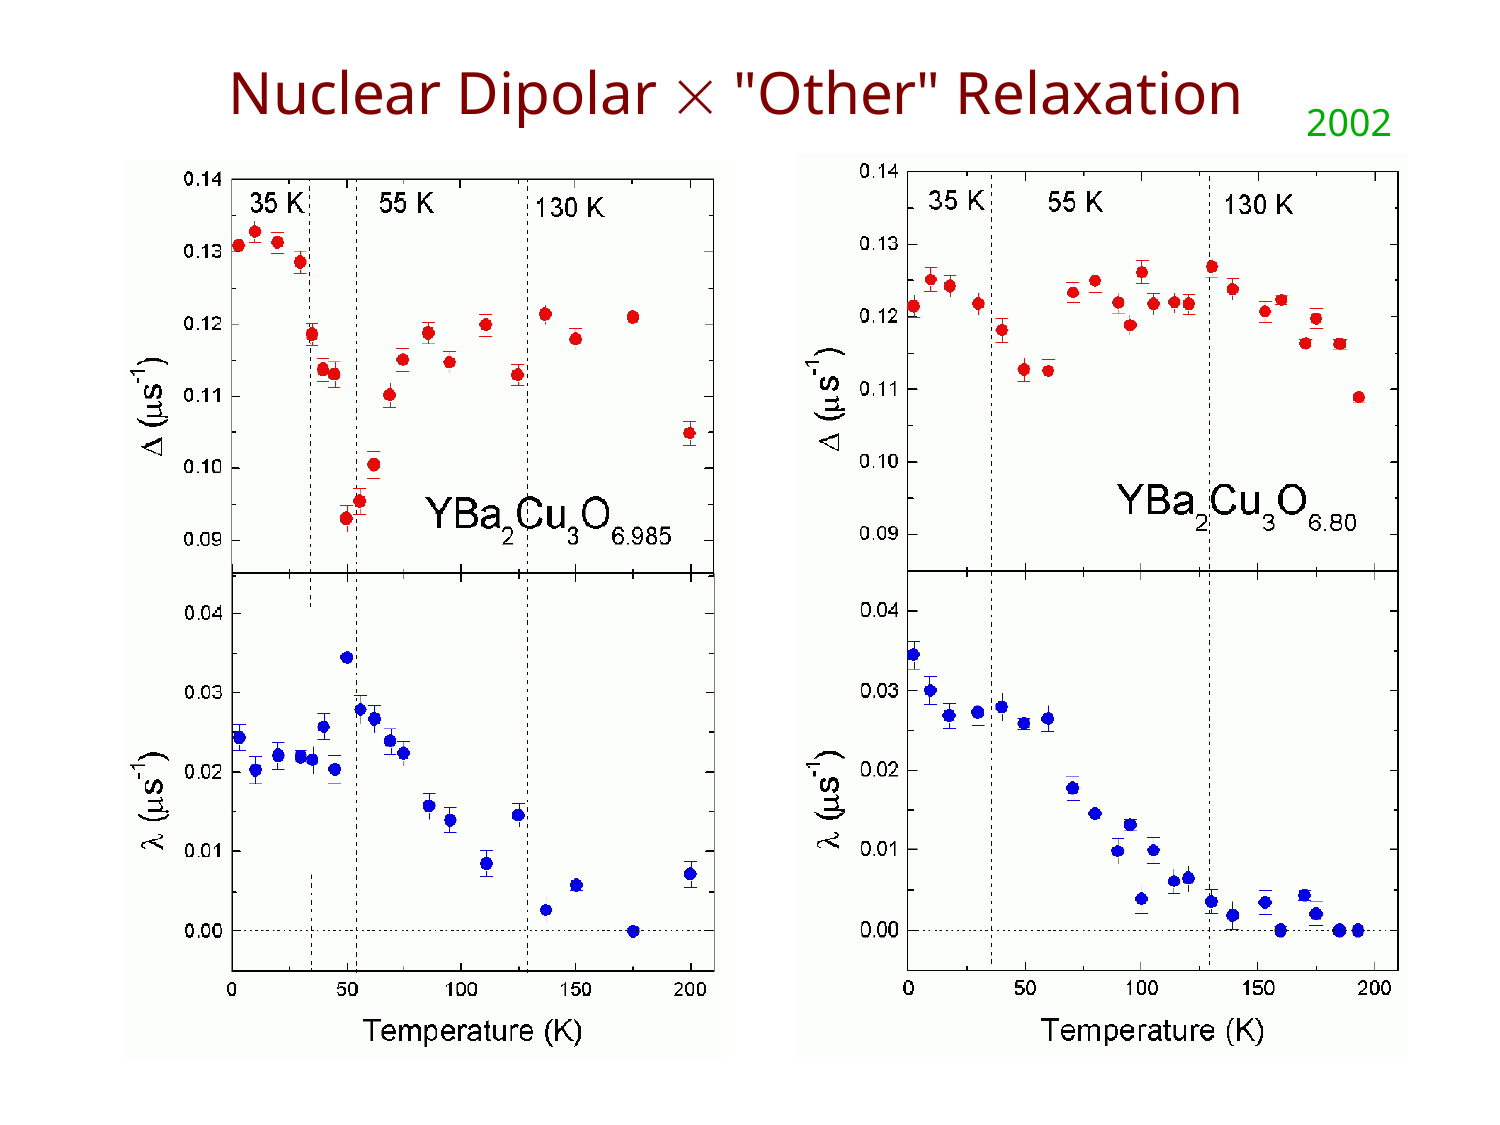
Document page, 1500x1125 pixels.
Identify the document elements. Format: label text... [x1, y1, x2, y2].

picture [795, 153, 1408, 1062]
text_box 2002 [1306, 92, 1398, 146]
picture [124, 160, 725, 1058]
title Nuclear Dipolar  "Other" Relaxation [173, 47, 1299, 138]
